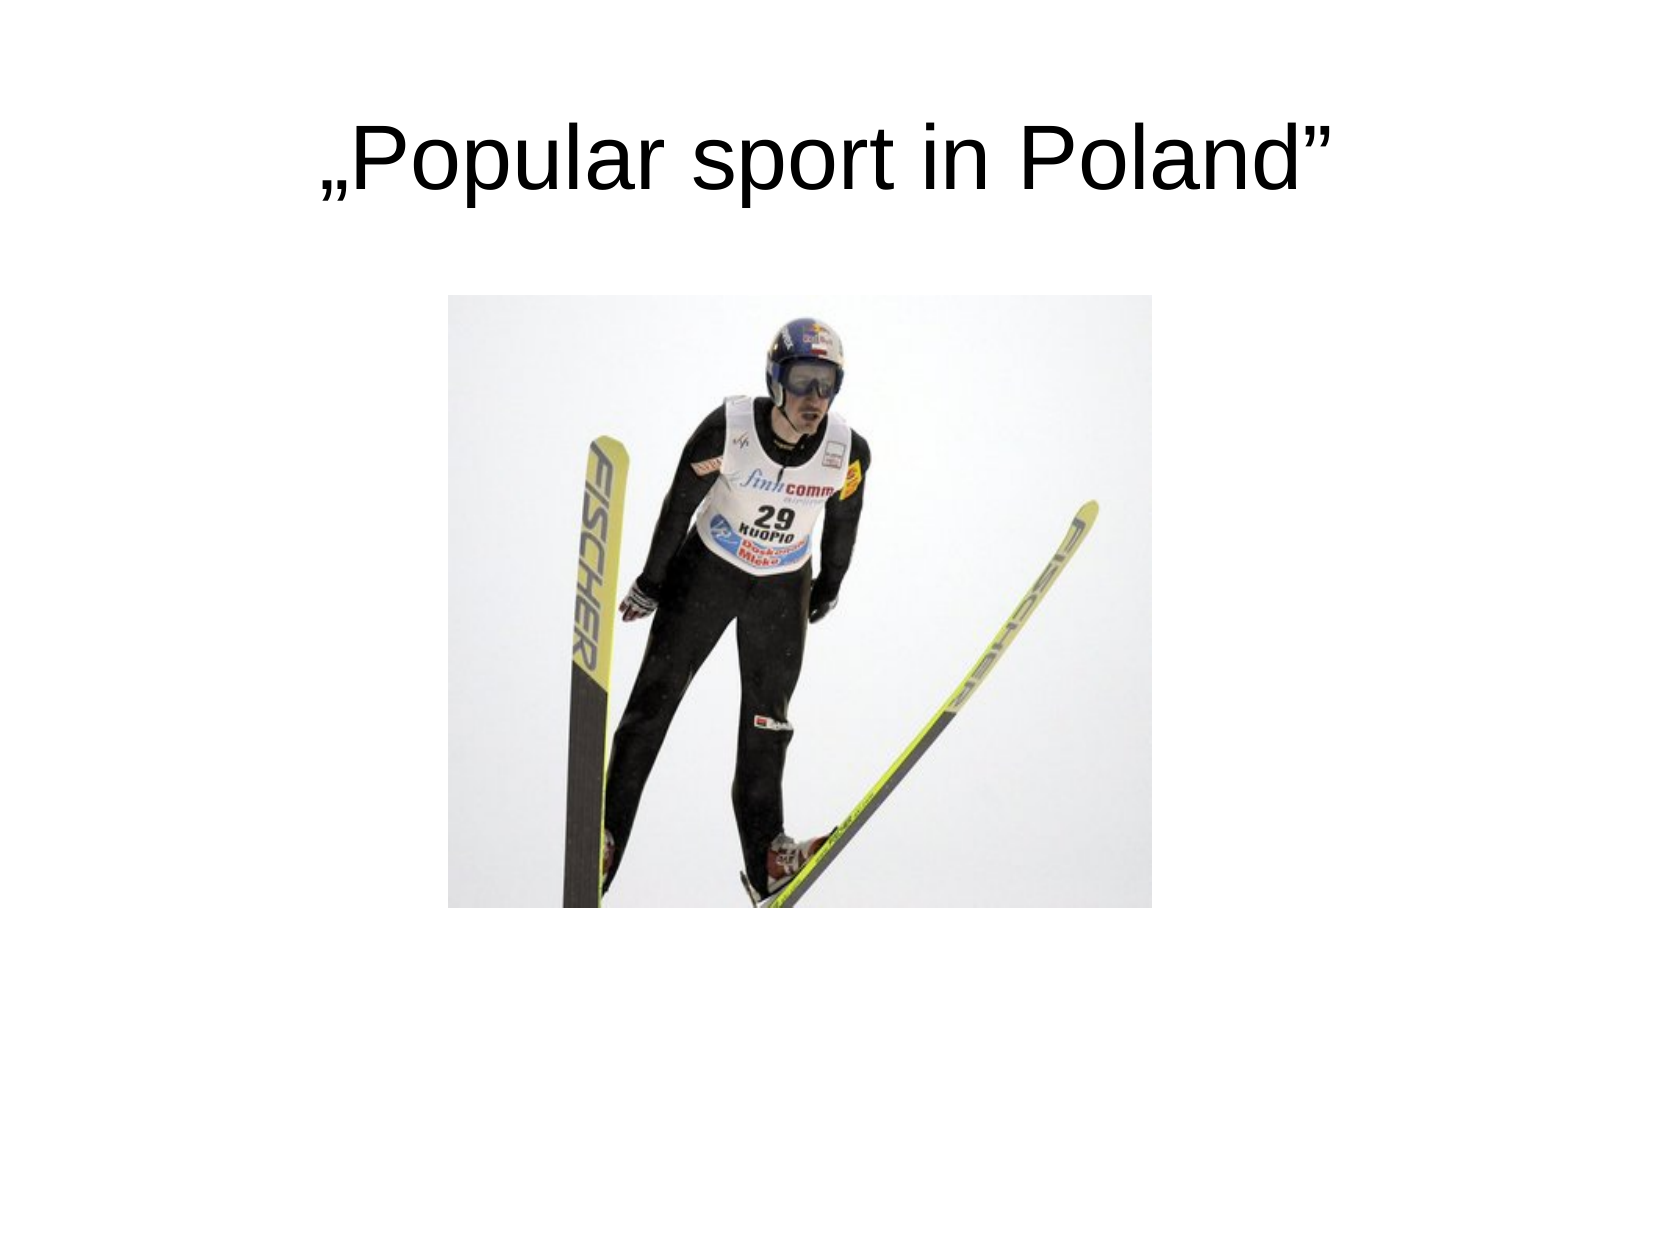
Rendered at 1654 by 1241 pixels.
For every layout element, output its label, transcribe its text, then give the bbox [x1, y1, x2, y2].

title „Popular sport in Poland” [82, 49, 1571, 257]
subtitle Ski jumping [82, 288, 1571, 1111]
